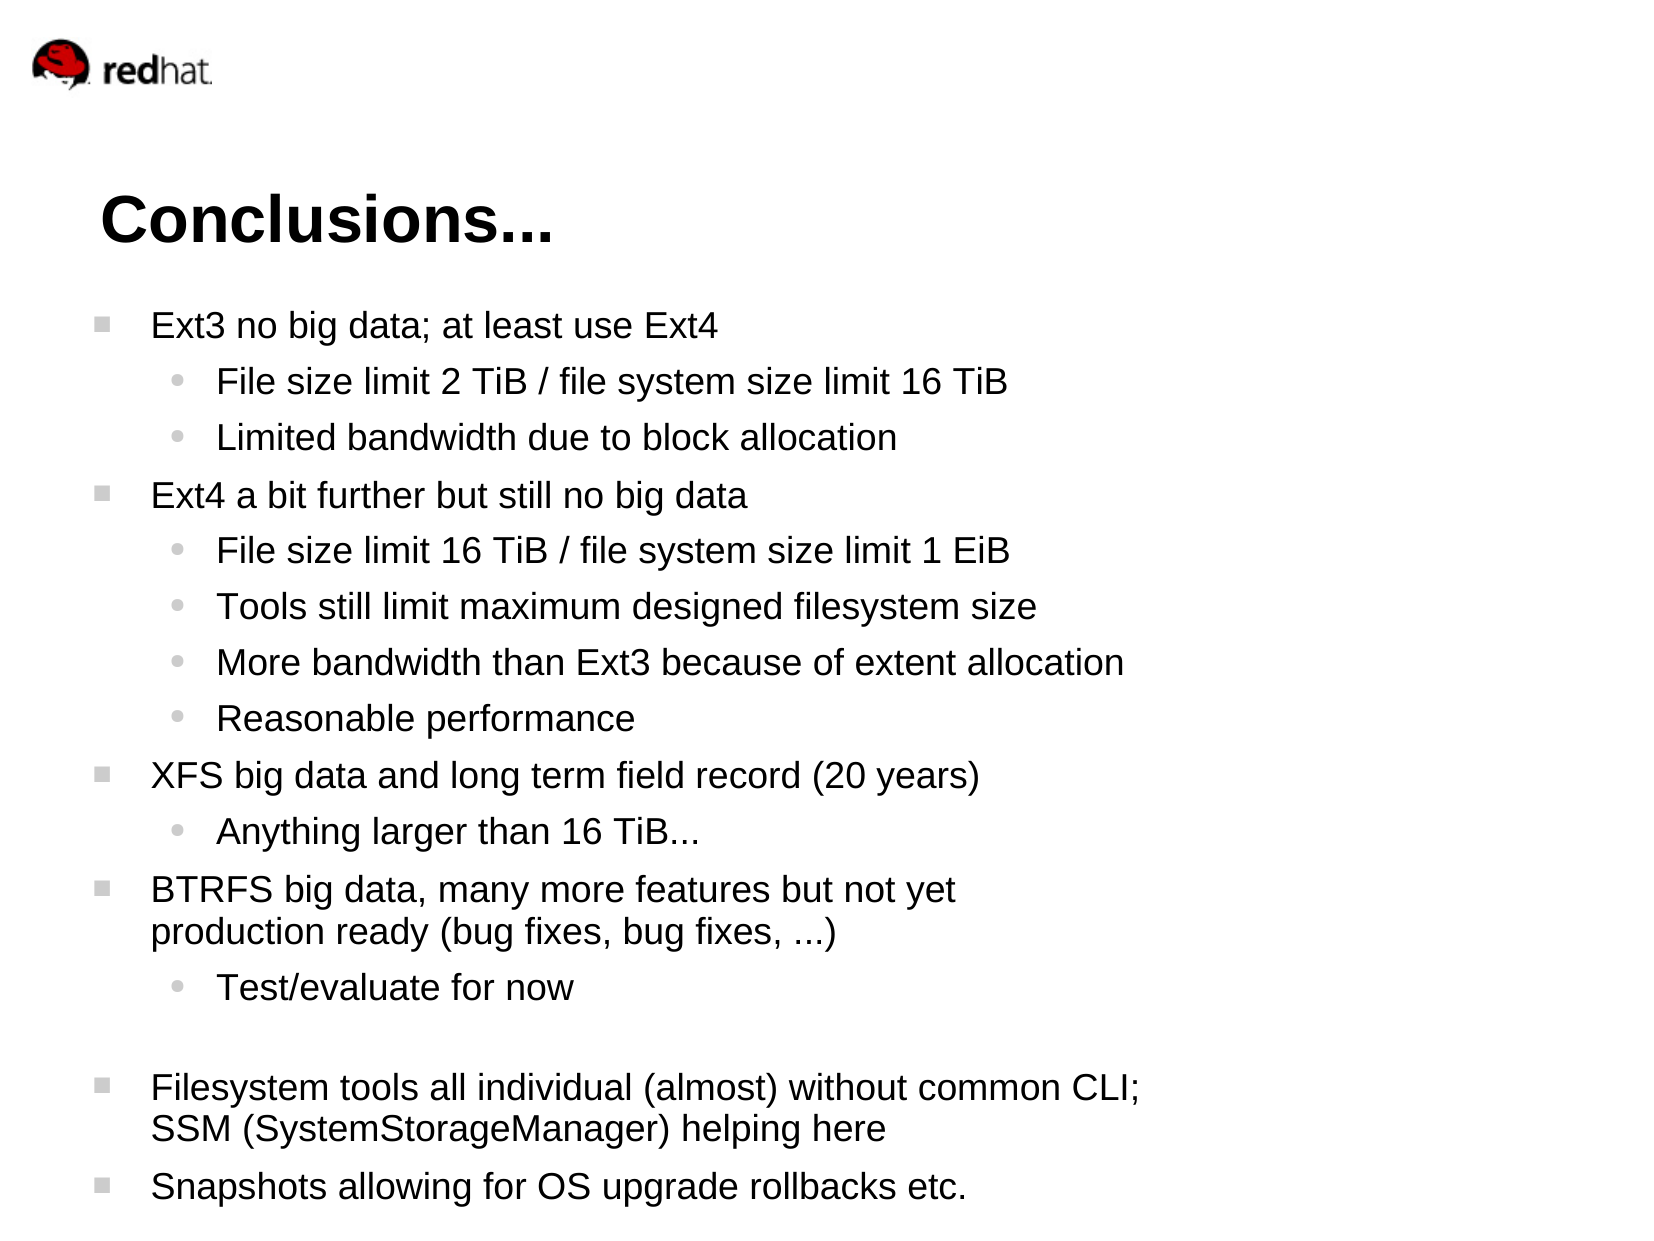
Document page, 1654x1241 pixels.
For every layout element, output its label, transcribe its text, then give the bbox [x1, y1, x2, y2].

list Ext3 no big data; at least use Ext4 File size limit 2 TiB / file system size limit 16 TiB Limited bandwidth due to block allocation Ext4 a bit further but still no big data File size limit 16 TiB / file system size limit 1 EiB Tools still limit maximum designed filesystem size More bandwidth than Ext3 because of extent allocation Reasonable performance XFS big data and long term field record (20 years) Anything larger than 16 TiB... BTRFS big data, many more features but not yet production ready (bug fixes, bug fixes, ...) Test/evaluate for now Filesystem tools all individual (almost) without common CLI; SSM (SystemStorageManager) helping here Snapshots allowing for OS upgrade rollbacks etc. [94, 304, 1500, 1208]
title Conclusions... [100, 164, 1506, 275]
picture [31, 37, 212, 98]
